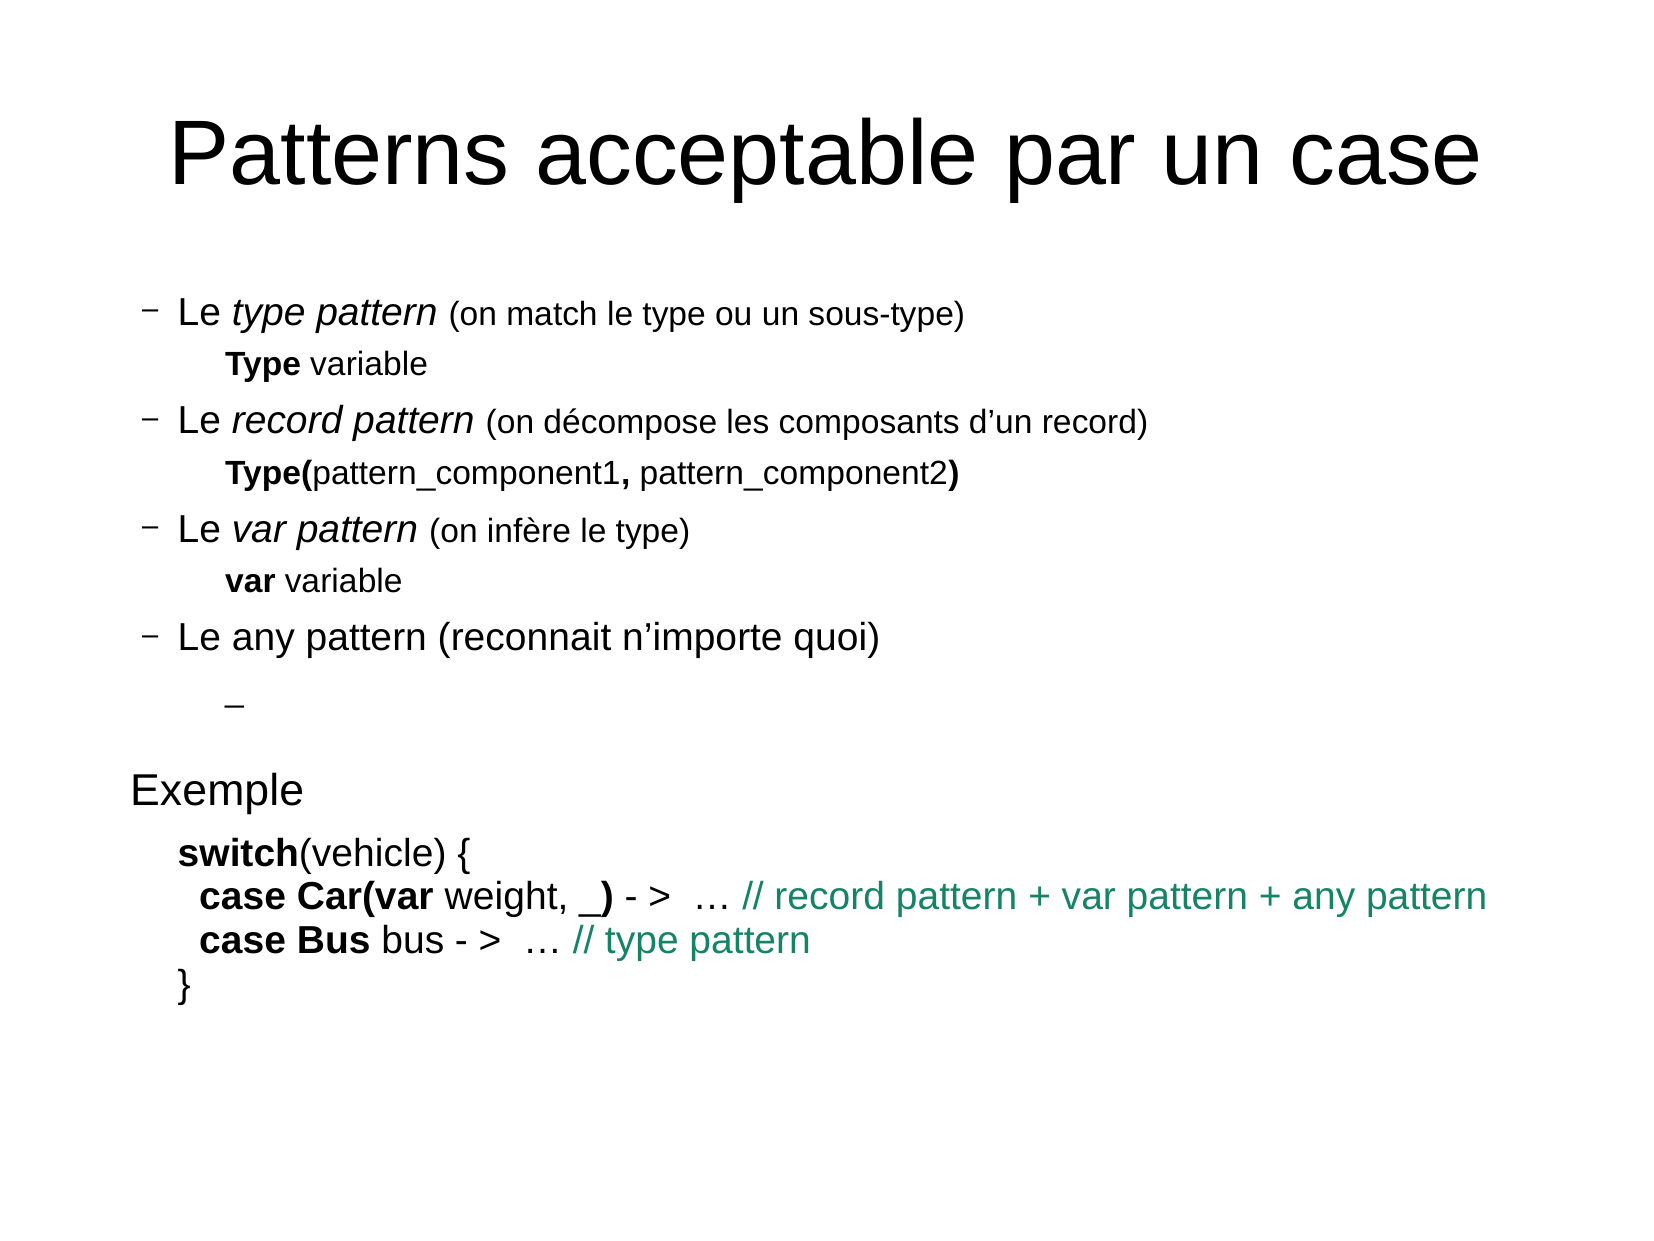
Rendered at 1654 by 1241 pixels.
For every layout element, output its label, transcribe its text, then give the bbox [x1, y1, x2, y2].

list Le type pattern (on match le type ou un sous-type) Type variable Le record pattern (on décompose les composants d’un record) Type(pattern_component1, pattern_component2) Le var pattern (on infère le type) var variable Le any pattern (reconnait n’importe quoi) _ Exemple switch(vehicle) { case Car(var weight, _) - > … // record pattern + var pattern + any pattern case Bus bus - > … // type pattern } [82, 290, 1571, 1010]
title Patterns acceptable par un case [82, 49, 1571, 257]
